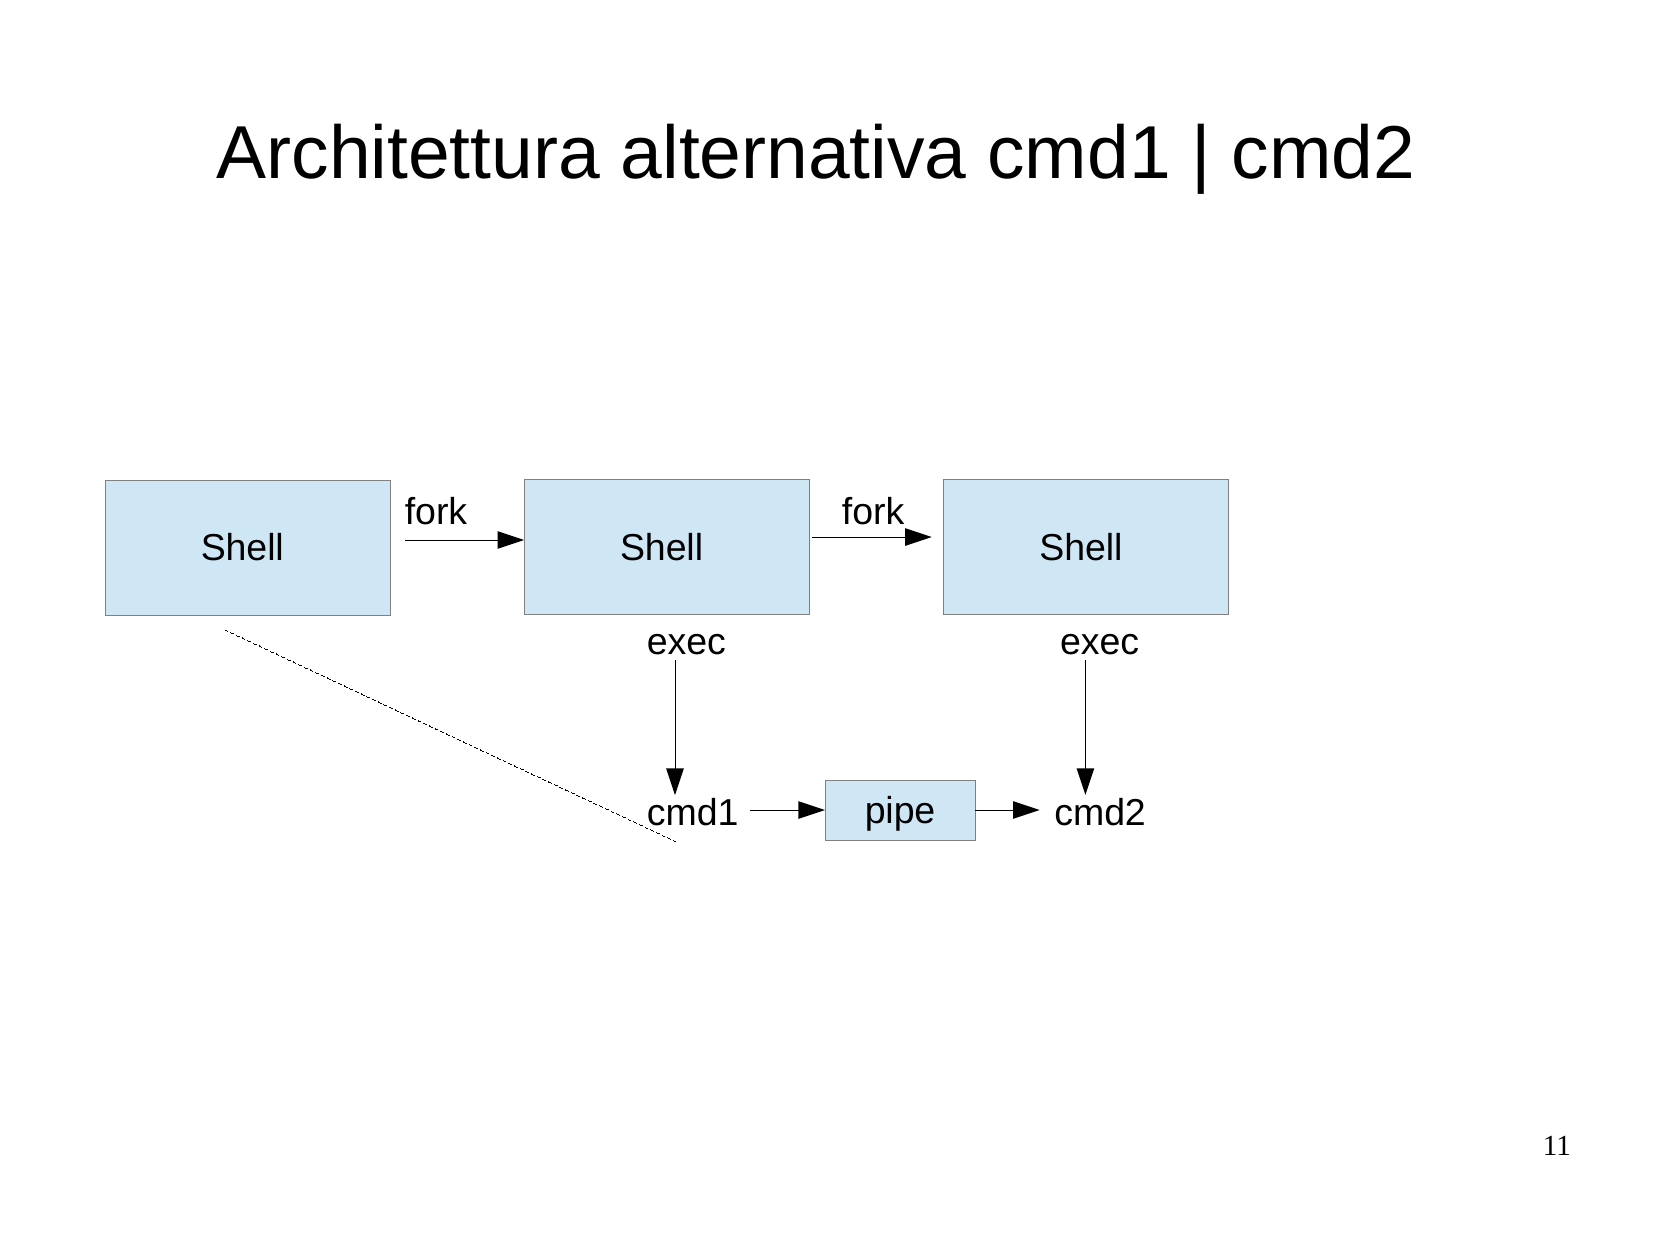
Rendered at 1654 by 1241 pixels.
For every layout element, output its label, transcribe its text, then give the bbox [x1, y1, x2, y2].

title Architettura alternativa cmd1 | cmd2 [82, 49, 1571, 257]
text_box Shell [524, 479, 810, 615]
text_box exec [1045, 613, 1226, 670]
text_box Shell [943, 479, 1229, 615]
text_box pipe [825, 780, 976, 841]
text_box Shell [105, 480, 391, 616]
text_box exec [632, 613, 813, 670]
text_box fork [827, 483, 1008, 541]
text_box fork [390, 483, 571, 541]
text_box cmd2 [1039, 784, 1220, 842]
text_box cmd1 [632, 784, 813, 842]
